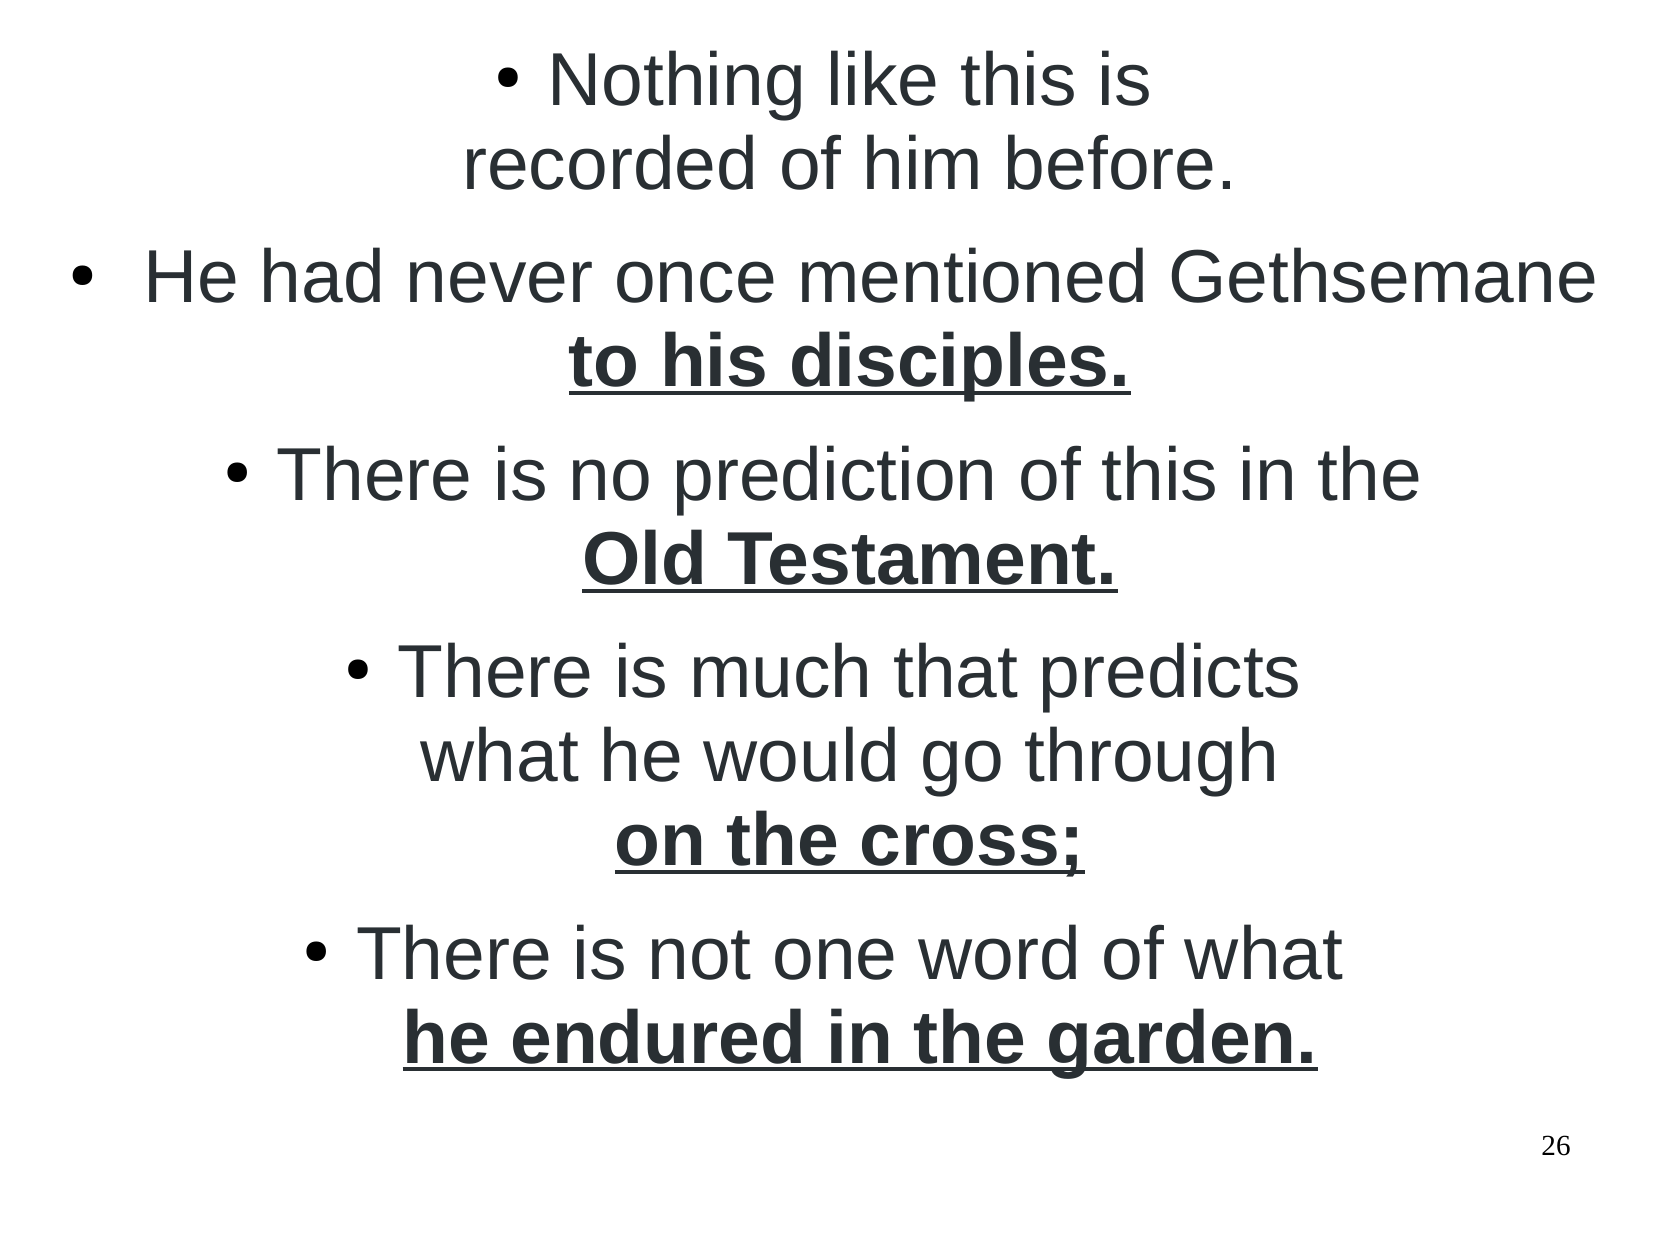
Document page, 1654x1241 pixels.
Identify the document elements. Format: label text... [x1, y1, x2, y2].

list Nothing like this is recorded of him before. He had never once mentioned Gethsemane to his disciples. There is no prediction of this in the Old Testament. There is much that predicts what he would go through on the cross; There is not one word of what he endured in the garden. [37, 37, 1613, 1238]
